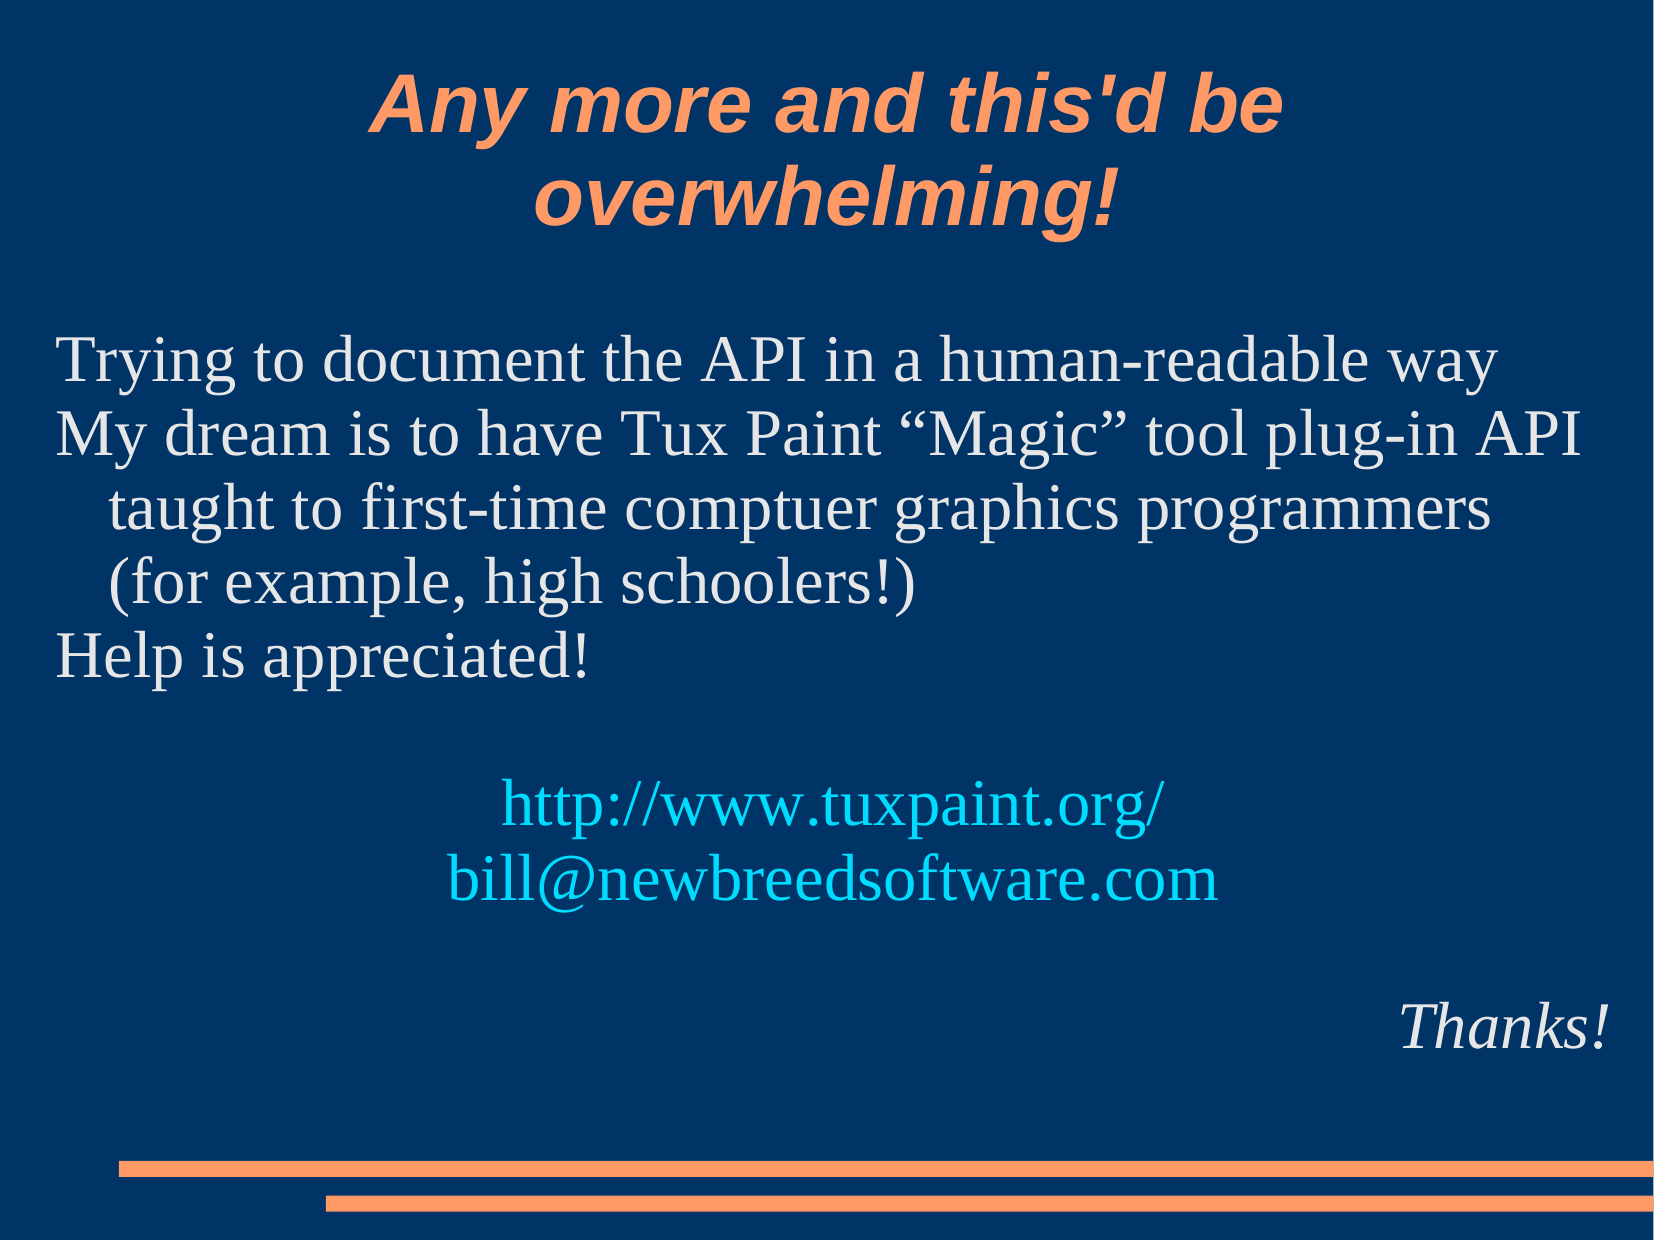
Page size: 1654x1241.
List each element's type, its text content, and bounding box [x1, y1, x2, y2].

title Any more and this'd be overwhelming! [121, 53, 1534, 247]
list Trying to document the API in a human-readable way My dream is to have Tux Paint “Magic” tool plug-in API taught to first-time comptuer graphics programmers (for example, high schoolers!) Help is appreciated! http://www.tuxpaint.org/ bill@newbreedsoftware.com Thanks! [37, 322, 1613, 1118]
